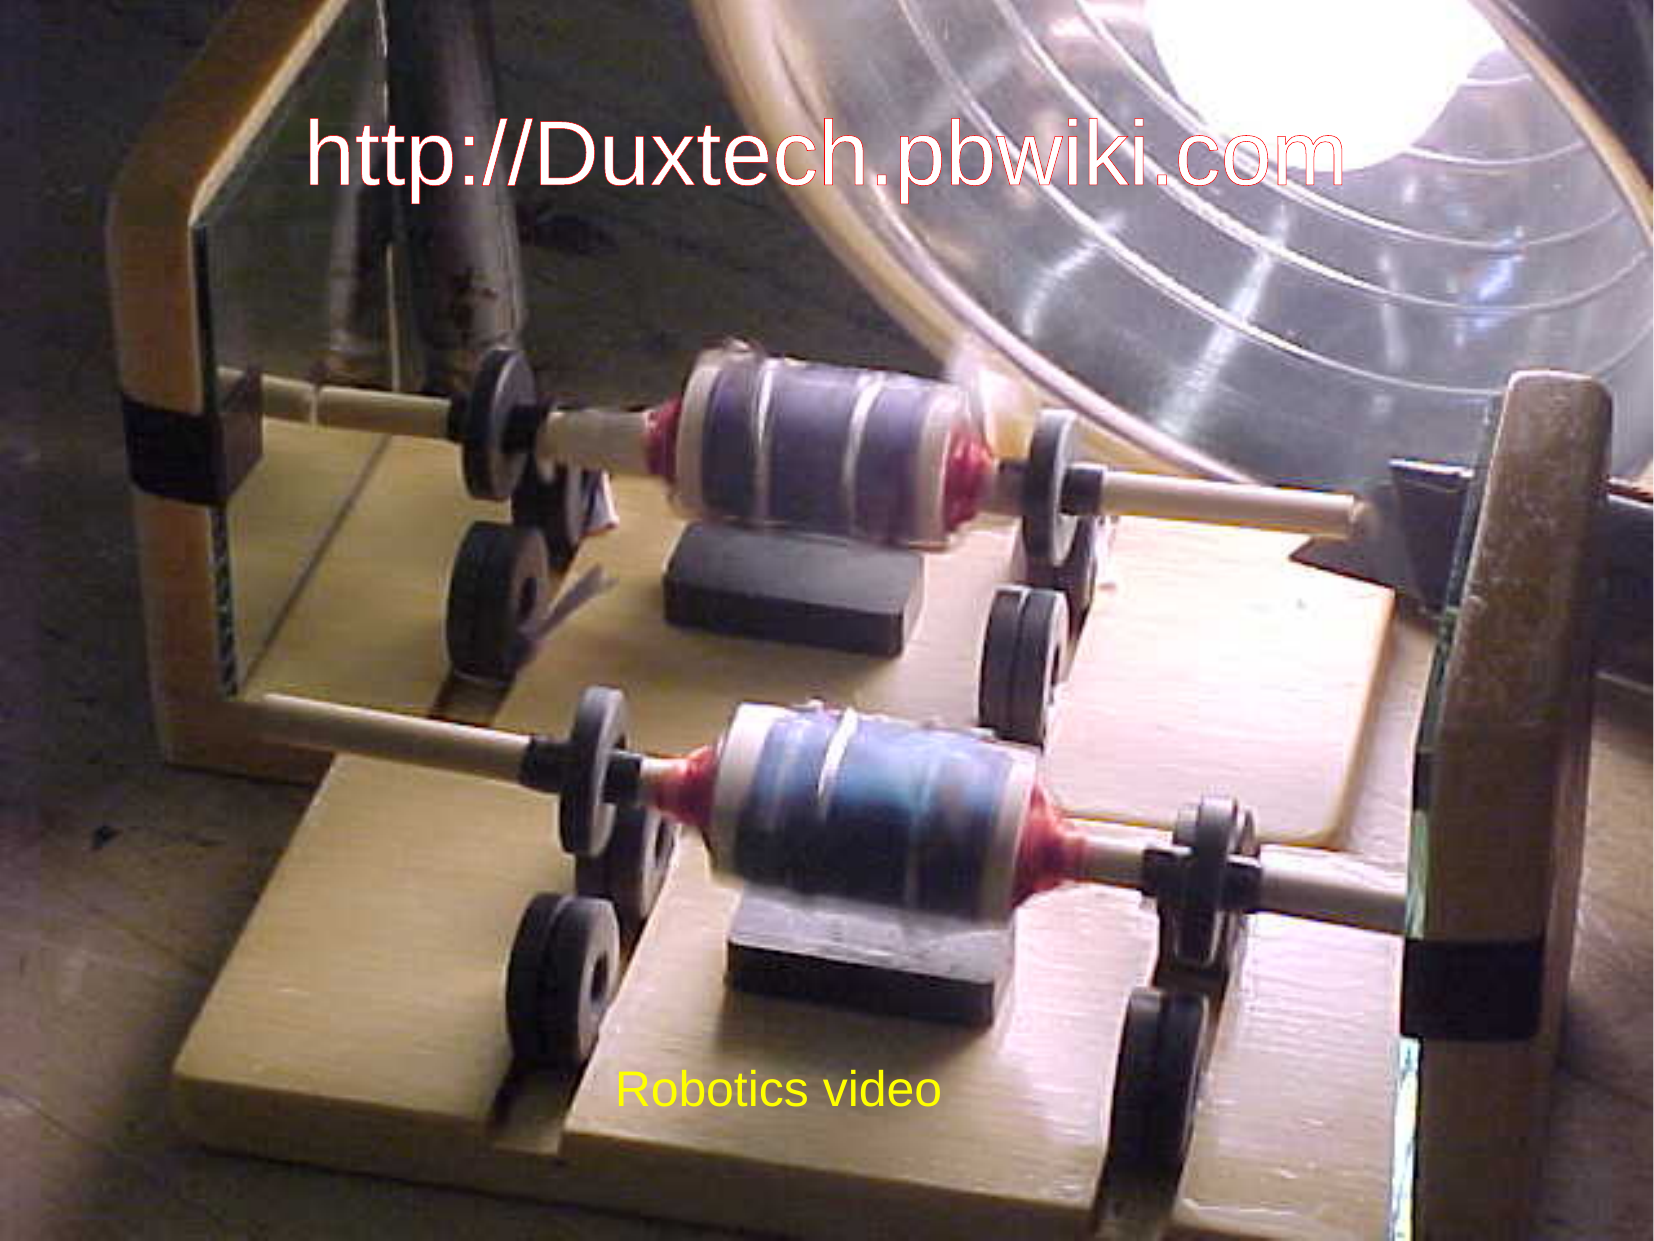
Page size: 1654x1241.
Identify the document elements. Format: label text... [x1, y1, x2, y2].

title http://Duxtech.pbwiki.com [82, 49, 1571, 257]
text_box Robotics video [600, 1054, 1360, 1126]
picture [0, 0, 1654, 1241]
